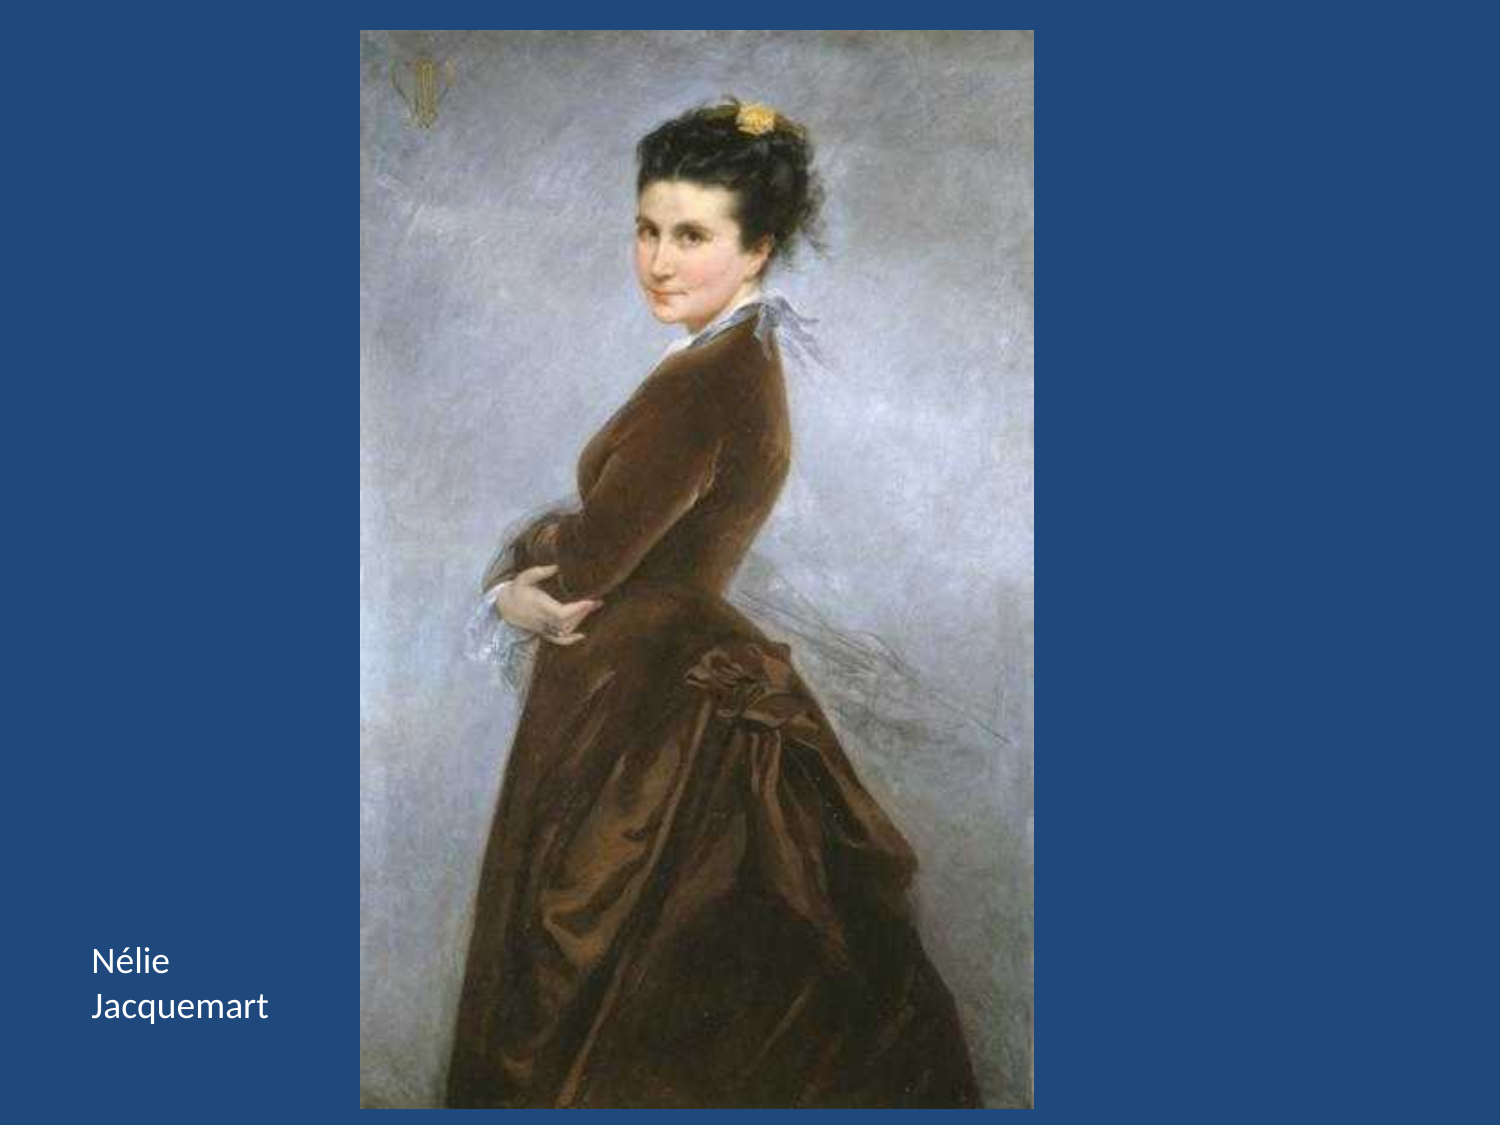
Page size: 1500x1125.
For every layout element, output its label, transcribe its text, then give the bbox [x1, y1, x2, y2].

text_box Nélie Jacquemart [76, 928, 302, 1034]
picture [360, 30, 1034, 1109]
